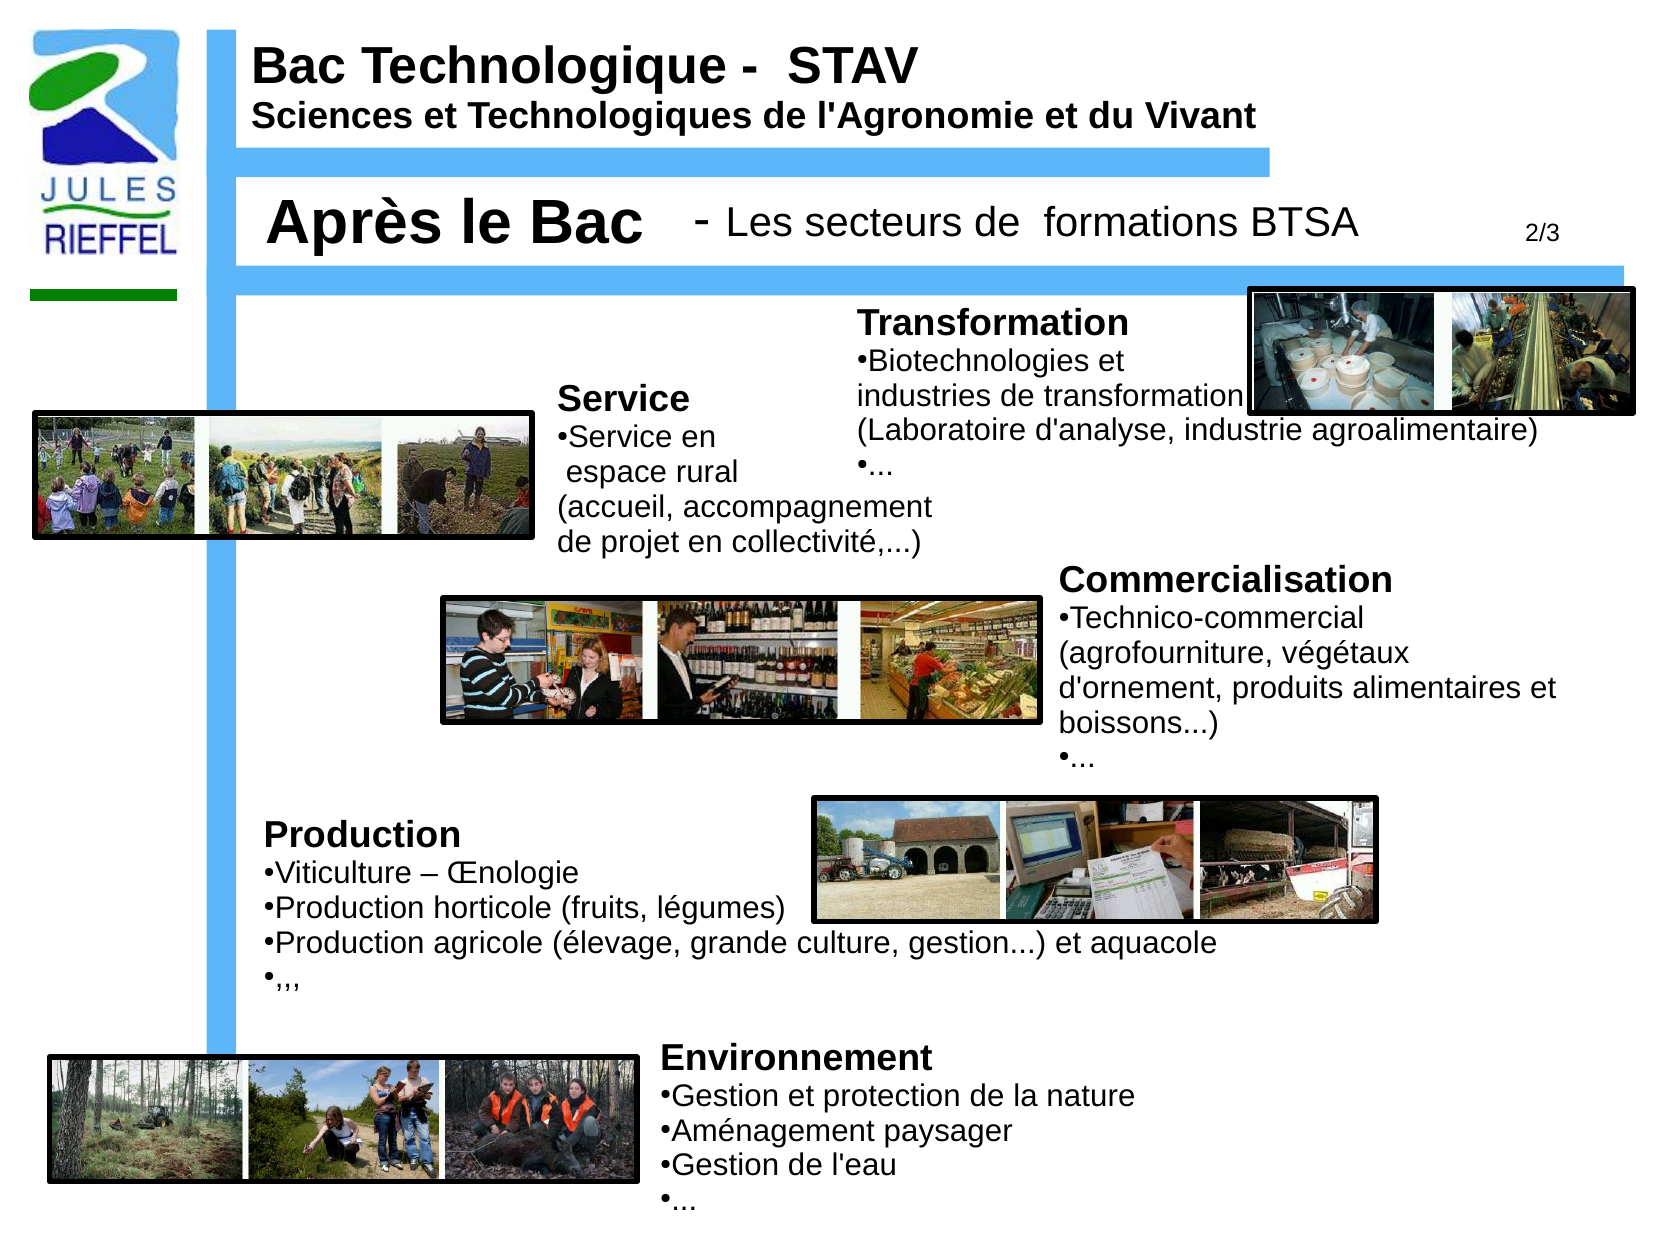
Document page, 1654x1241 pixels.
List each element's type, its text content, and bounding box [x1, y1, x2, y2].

text_box Environnement Gestion et protection de la nature Aménagement paysager Gestion de l'eau ... [645, 1028, 1219, 1226]
picture [1252, 291, 1631, 410]
picture [816, 800, 1373, 919]
title Après le Bac [265, 177, 679, 266]
text_box Transformation Biotechnologies et industries de transformation (Laboratoire d'analyse, industrie agroalimentaire) ... [842, 293, 1575, 491]
text_box Service Service en espace rural (accueil, accompagnement de projet en collectivité,...) [542, 370, 985, 568]
text_box 2/3 [1510, 211, 1630, 255]
picture [52, 1060, 635, 1179]
picture [445, 600, 1038, 719]
picture [29, 29, 186, 272]
text_box Commercialisation Technico-commercial (agrofourniture, végétaux d'ornement, produits alimentaires et boissons...) ... [1043, 551, 1585, 784]
text_box - Les secteurs de formations BTSA [679, 159, 1565, 278]
picture [37, 415, 529, 535]
text_box Production Viticulture – Œnologie Production horticole (fruits, légumes) Production agricole (élevage, grande culture, gestion...) et aquacole ,,, [248, 806, 1625, 1003]
